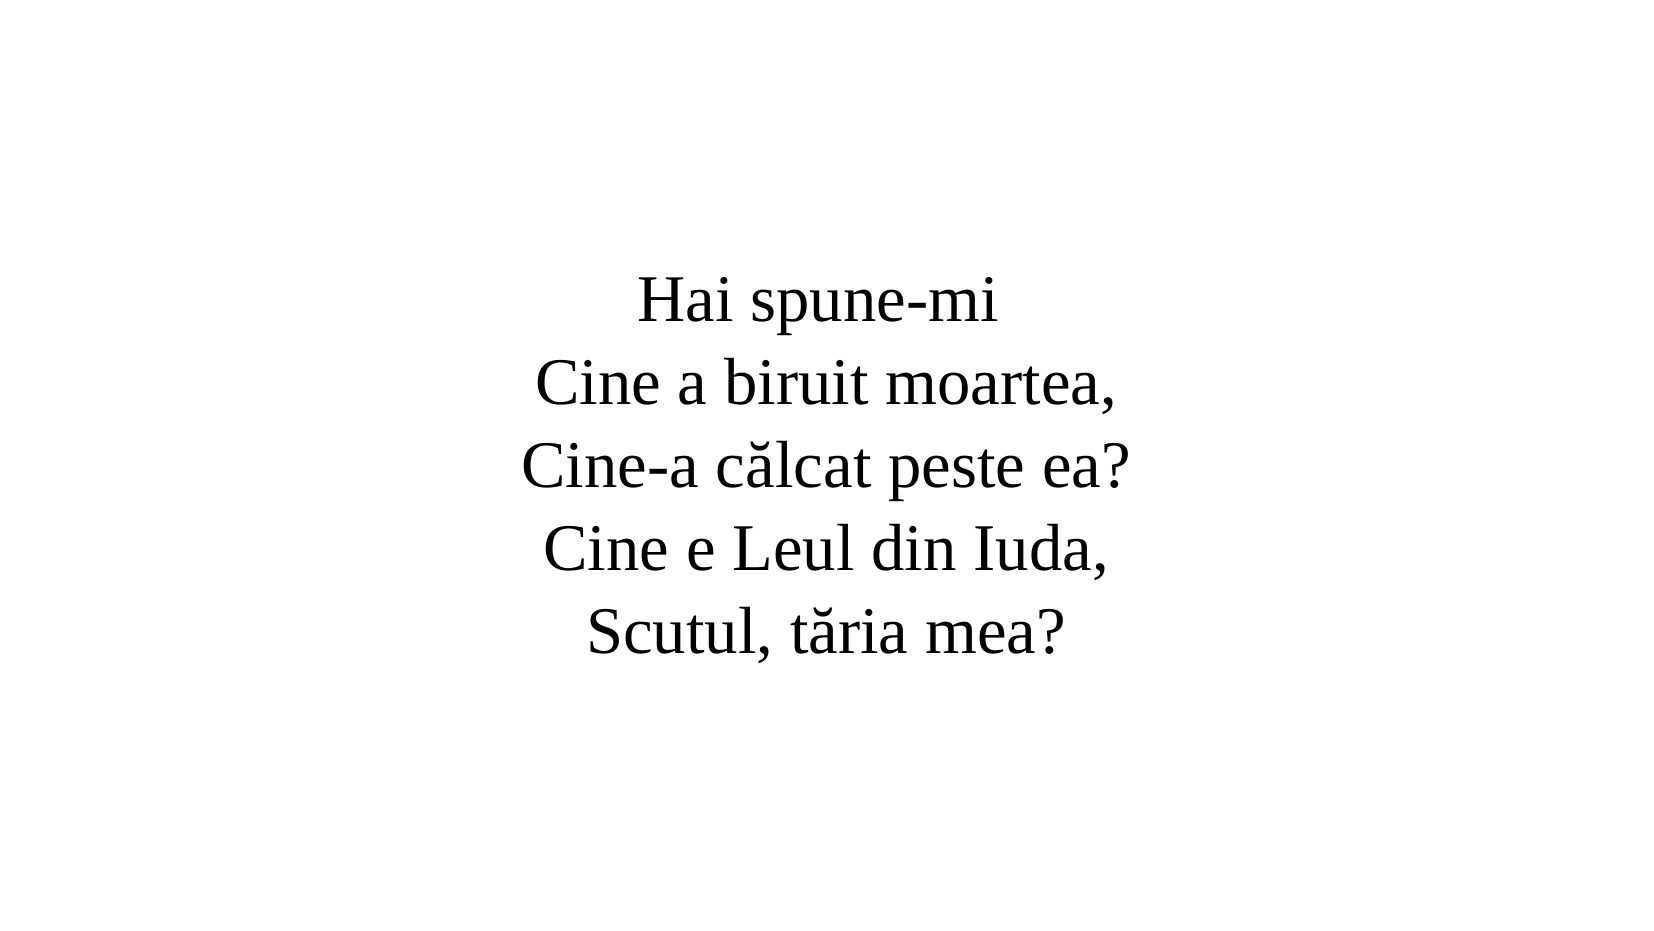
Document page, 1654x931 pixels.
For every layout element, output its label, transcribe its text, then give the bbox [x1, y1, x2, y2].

subtitle Hai spune-mi Cine a biruit moartea, Cine-a călcat peste ea? Cine e Leul din Iuda, Scutul, tăria mea? [300, 150, 1354, 781]
